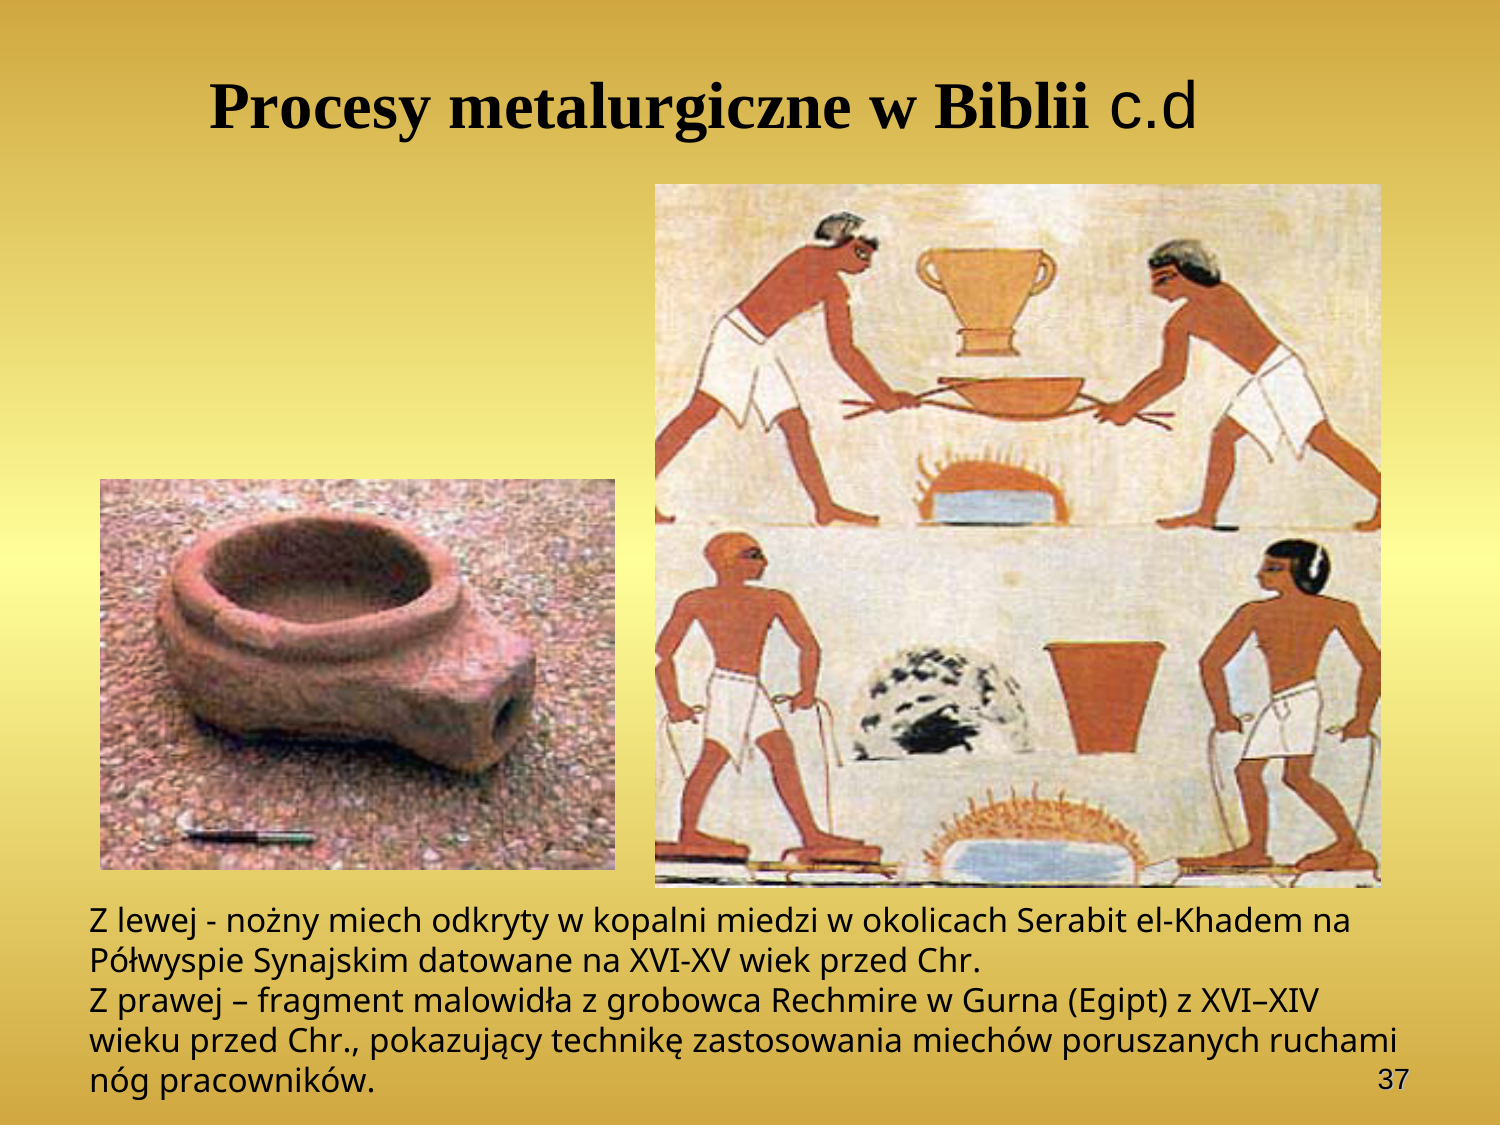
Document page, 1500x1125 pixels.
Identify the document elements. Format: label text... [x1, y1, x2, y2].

text_box [100, 479, 615, 870]
text_box <numer> [1422, 1024, 1426, 1103]
text_box Z lewej - nożny miech odkryty w kopalni miedzi w okolicach Serabit el-Khadem na Półwyspie Synajskim datowane na XVI-XV wiek przed Chr. Z prawej – fragment malowidła z grobowca Rechmire w Gurna (Egipt) z XVI–XIV wieku przed Chr., pokazujący technikę zastosowania miechów poruszanych ruchami nóg pracowników. [74, 891, 1422, 1107]
picture [655, 184, 1381, 888]
text_box Procesy metalurgiczne w Biblii c.d [194, 54, 1247, 150]
